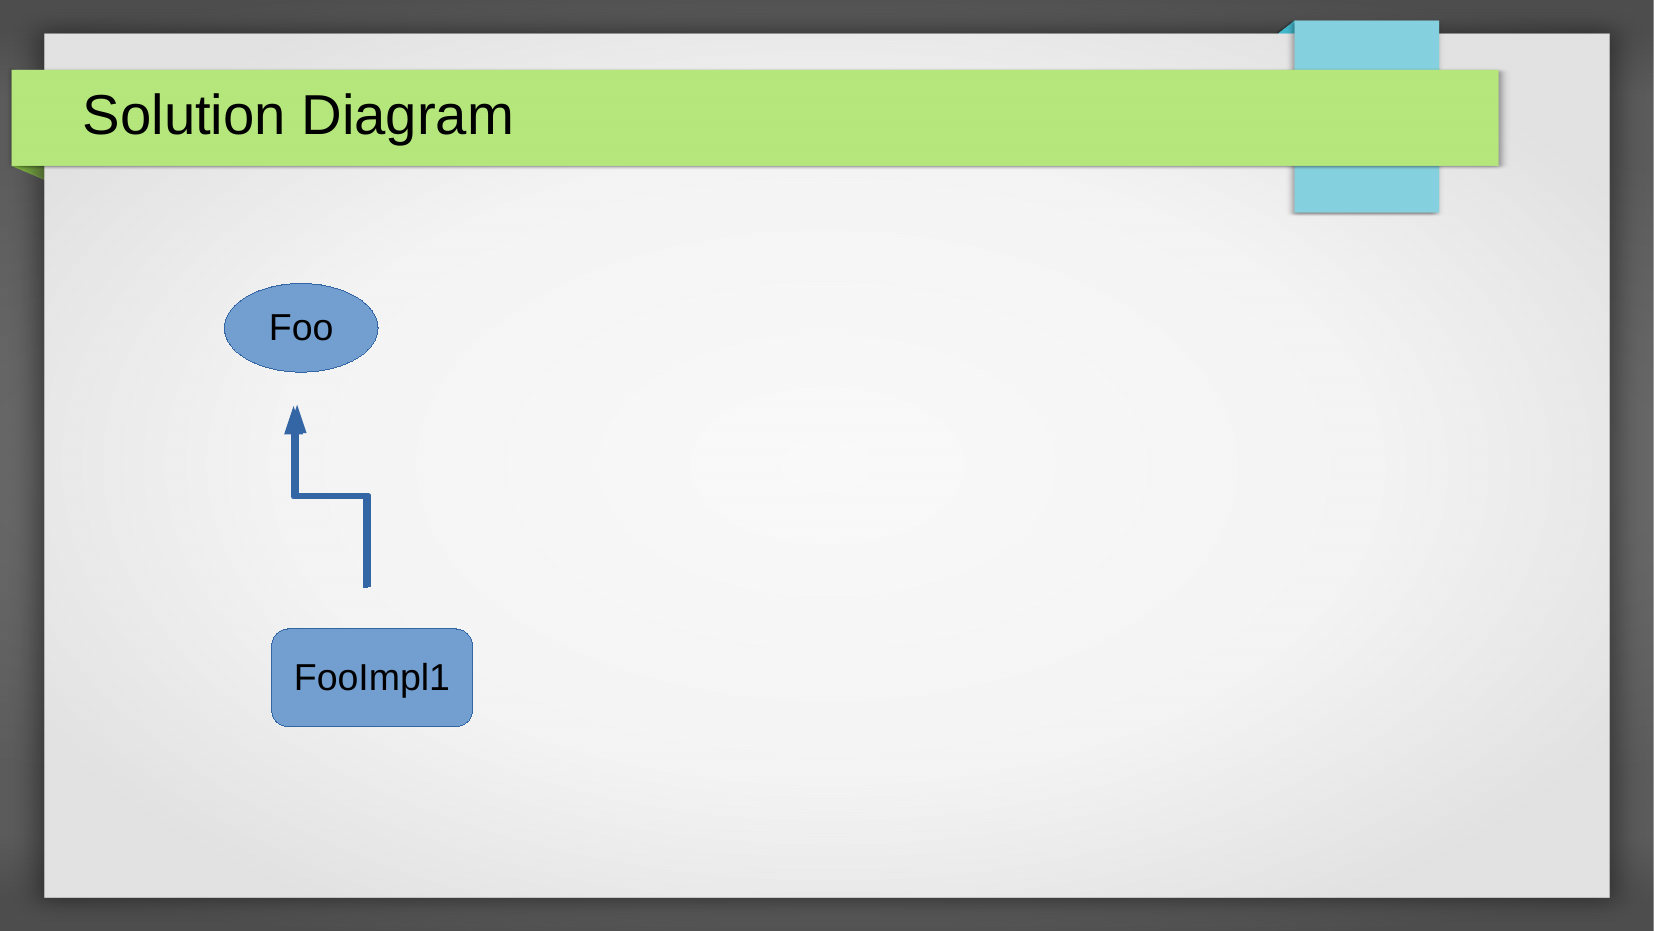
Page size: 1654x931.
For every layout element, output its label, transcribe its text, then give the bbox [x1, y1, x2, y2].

picture [0, 0, 1654, 931]
text_box Foo [224, 283, 379, 373]
title Solution Diagram [82, 70, 1264, 160]
text_box FooImpl1 [271, 628, 473, 727]
